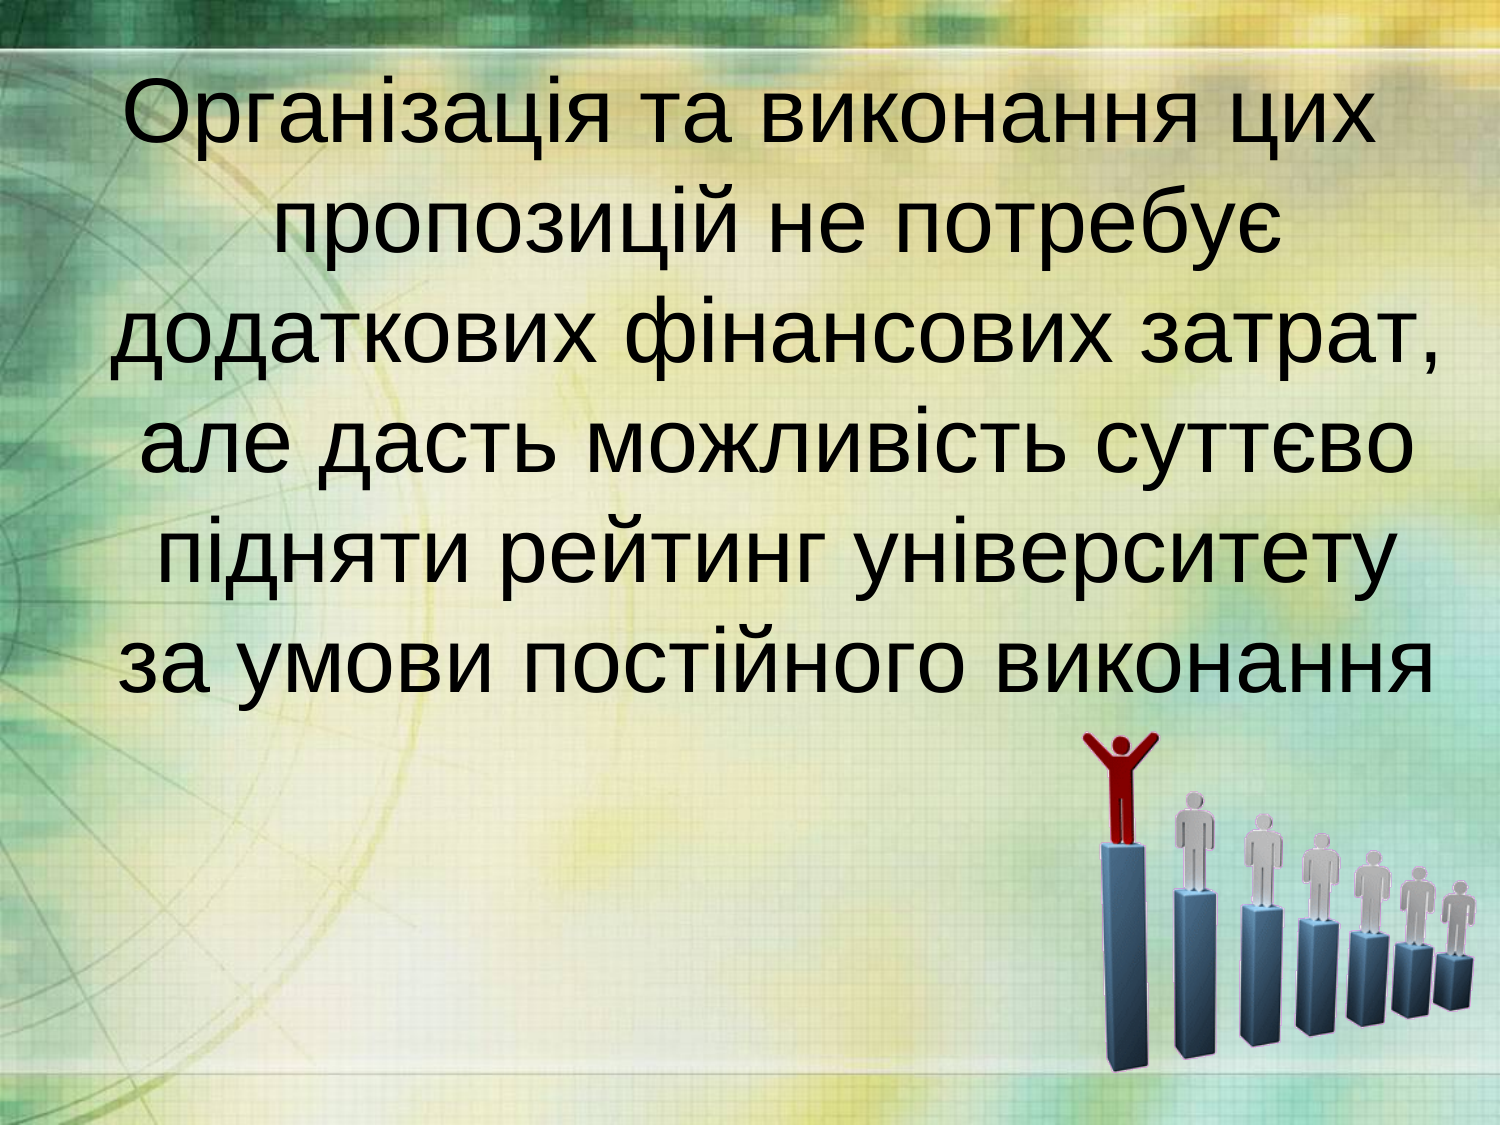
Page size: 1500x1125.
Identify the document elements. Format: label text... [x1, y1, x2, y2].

picture [0, 0, 1500, 1125]
list Організація та виконання цих пропозицій не потребує додаткових фінансових затрат, але дасть можливість суттєво підняти рейтинг університету за умови постійного виконання [29, 42, 1471, 899]
